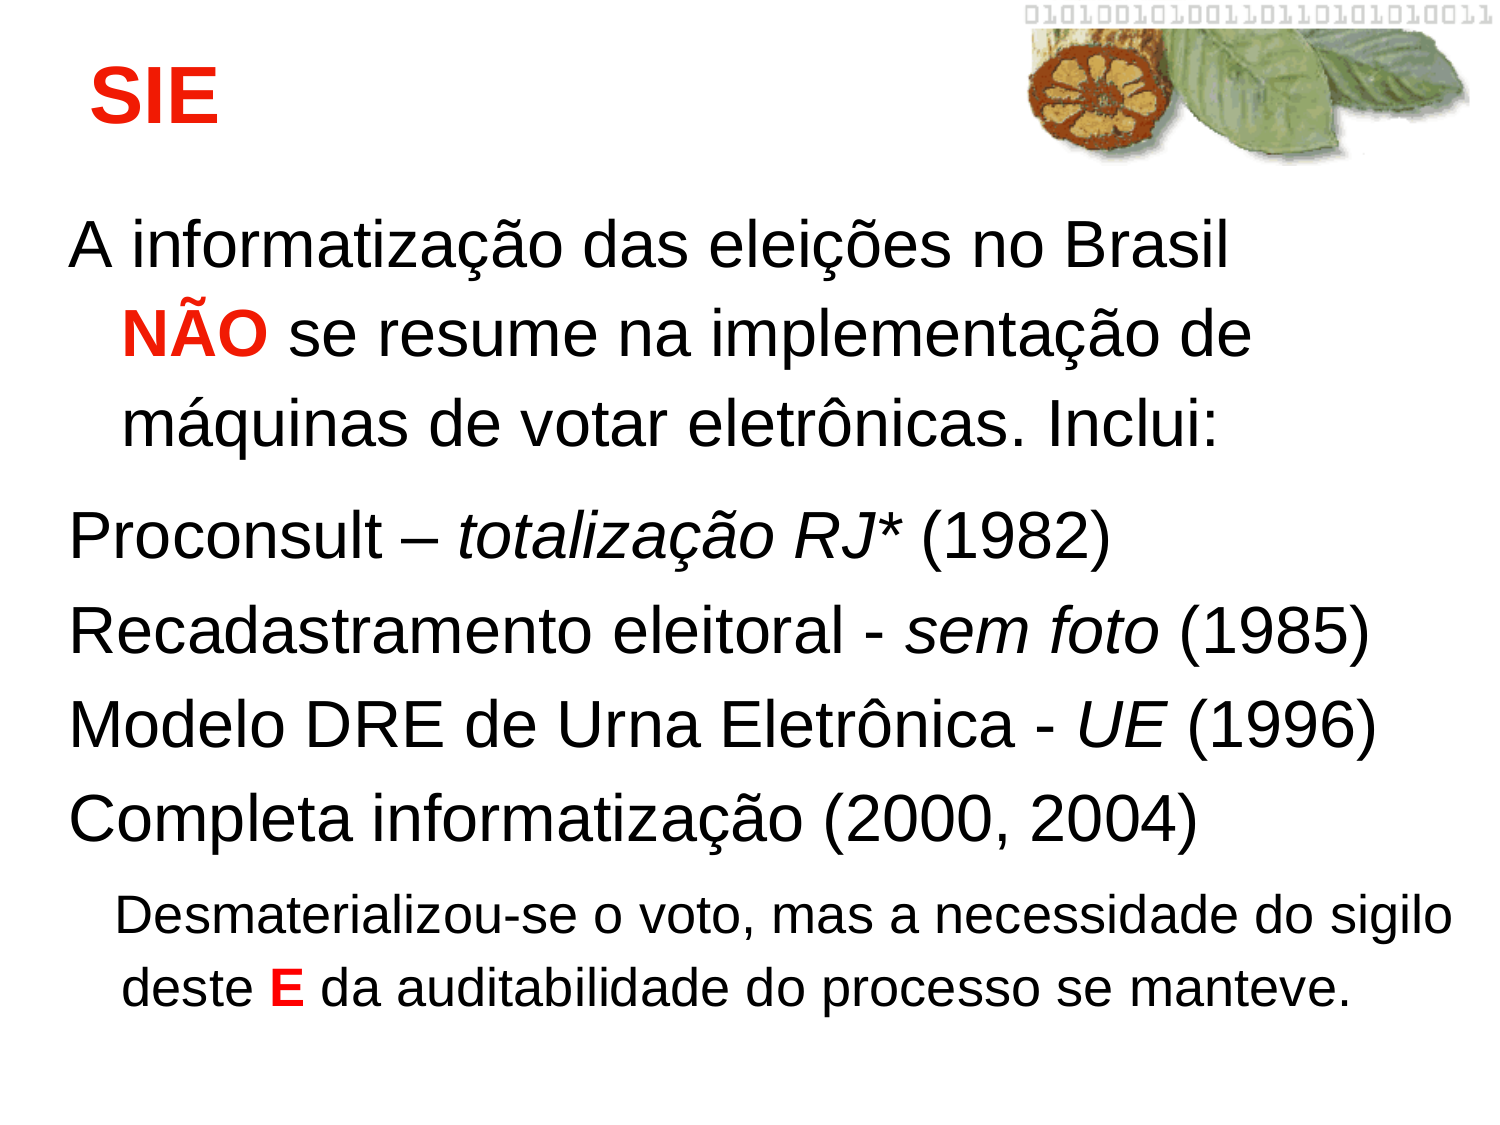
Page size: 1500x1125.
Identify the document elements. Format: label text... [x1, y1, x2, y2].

list A informatização das eleições no Brasil NÃO se resume na implementação de máquinas de votar eletrônicas. Inclui: Proconsult – totalização RJ* (1982) Recadastramento eleitoral - sem foto (1985) Modelo DRE de Urna Eletrônica - UE (1996) Completa informatização (2000, 2004) Desmaterializou-se o voto, mas a necessidade do sigilo deste E da auditabilidade do processo se manteve. [51, 183, 1482, 1026]
picture [1021, 0, 1494, 166]
title SIE [75, 20, 1313, 149]
